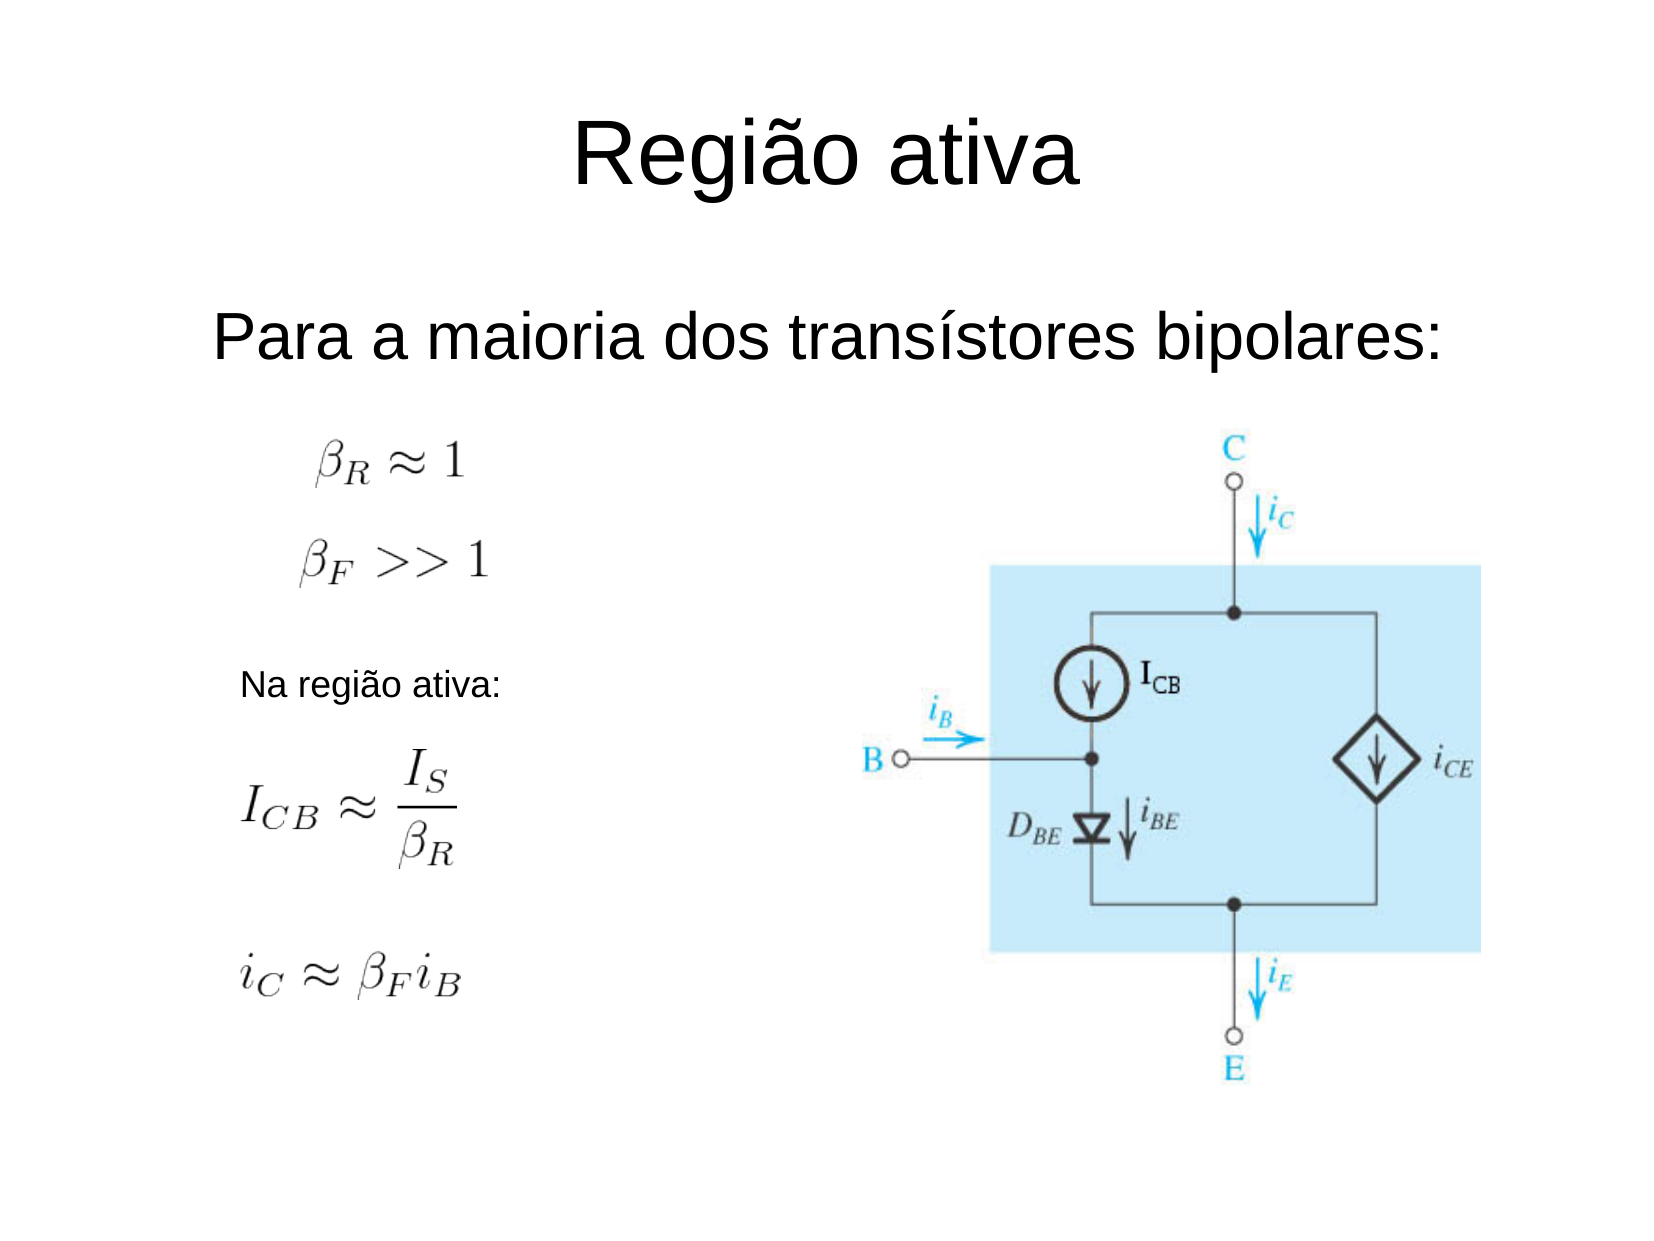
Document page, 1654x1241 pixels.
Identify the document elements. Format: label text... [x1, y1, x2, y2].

picture [225, 749, 457, 869]
text_box Na região ativa: [225, 655, 676, 713]
subtitle Para a maioria dos transístores bipolares: [82, 297, 1576, 376]
picture [300, 425, 464, 488]
title Região ativa [82, 49, 1571, 257]
picture [862, 428, 1481, 1088]
picture [284, 524, 488, 588]
picture [225, 937, 461, 1000]
